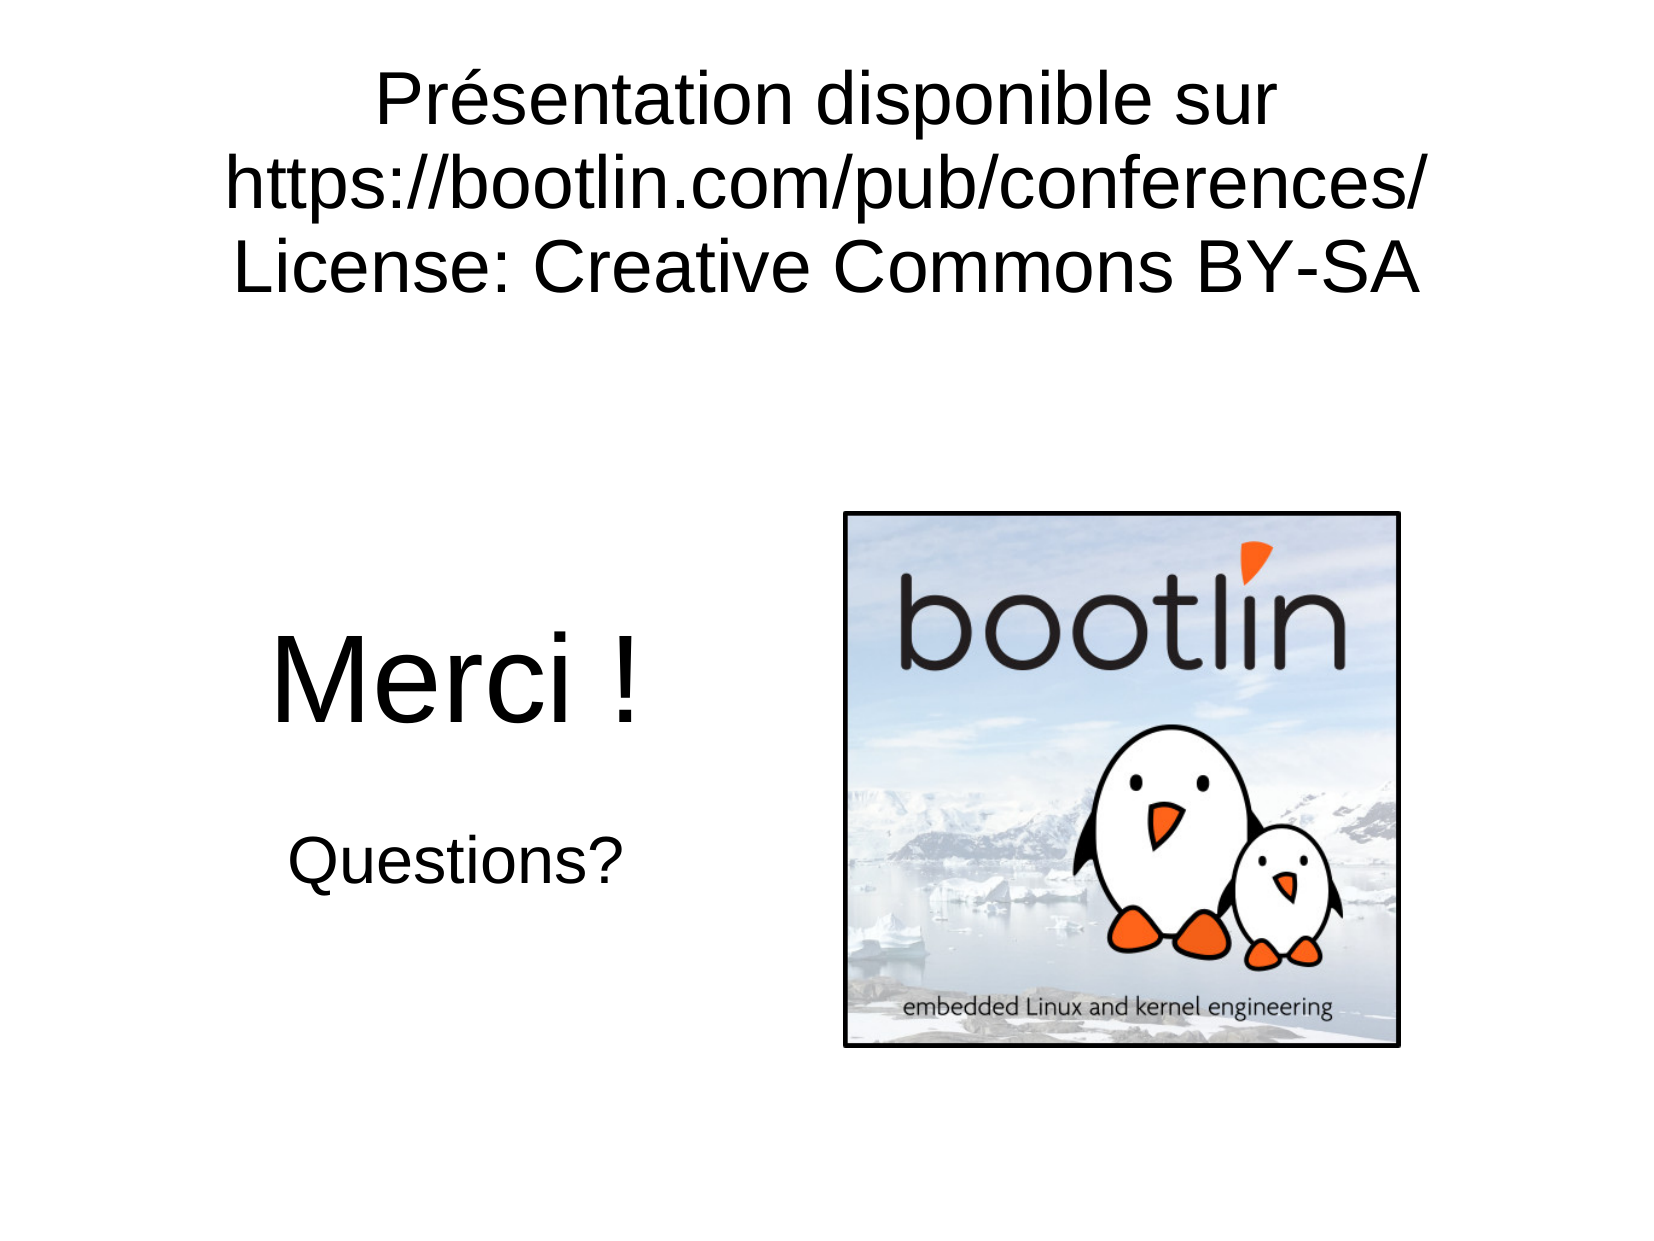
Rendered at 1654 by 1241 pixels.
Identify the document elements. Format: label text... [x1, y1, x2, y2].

text_box Merci ! Questions? [115, 366, 798, 1216]
title Présentation disponible sur https://bootlin.com/pub/conferences/ License: Creative Commons BY-SA [82, 42, 1571, 323]
picture [843, 511, 1401, 1048]
